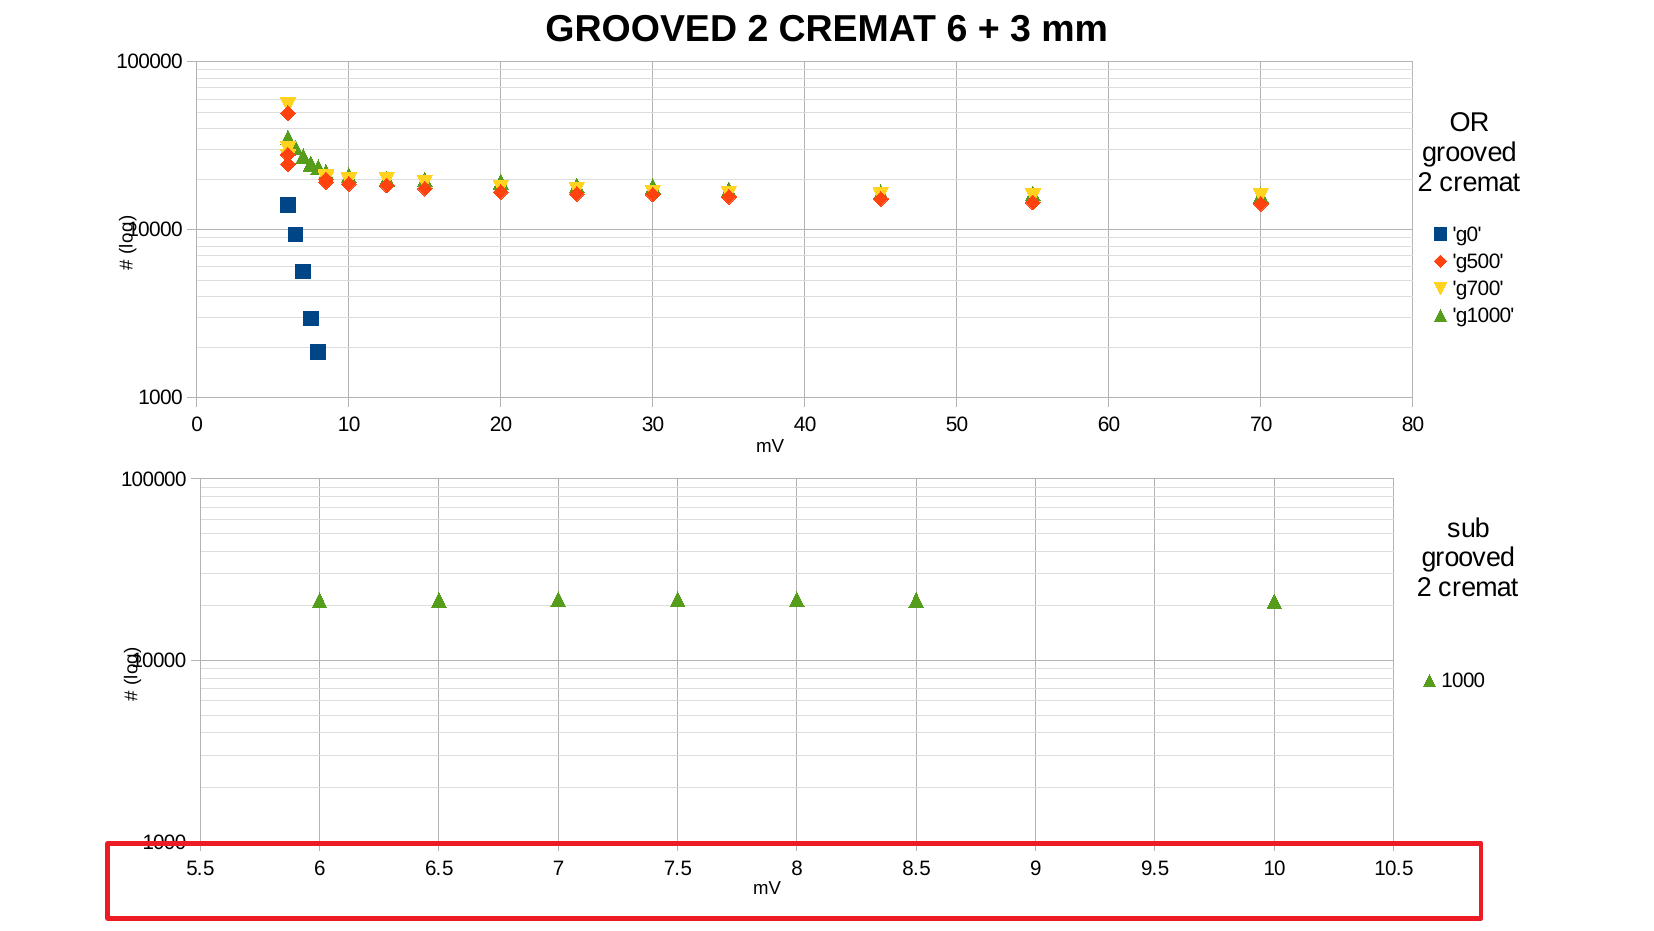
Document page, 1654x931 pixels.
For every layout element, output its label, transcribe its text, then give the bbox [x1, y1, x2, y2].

text_box GROOVED 2 CREMAT 6 + 3 mm [0, 0, 1654, 57]
chart [115, 846, 1479, 906]
chart [109, 47, 1531, 906]
